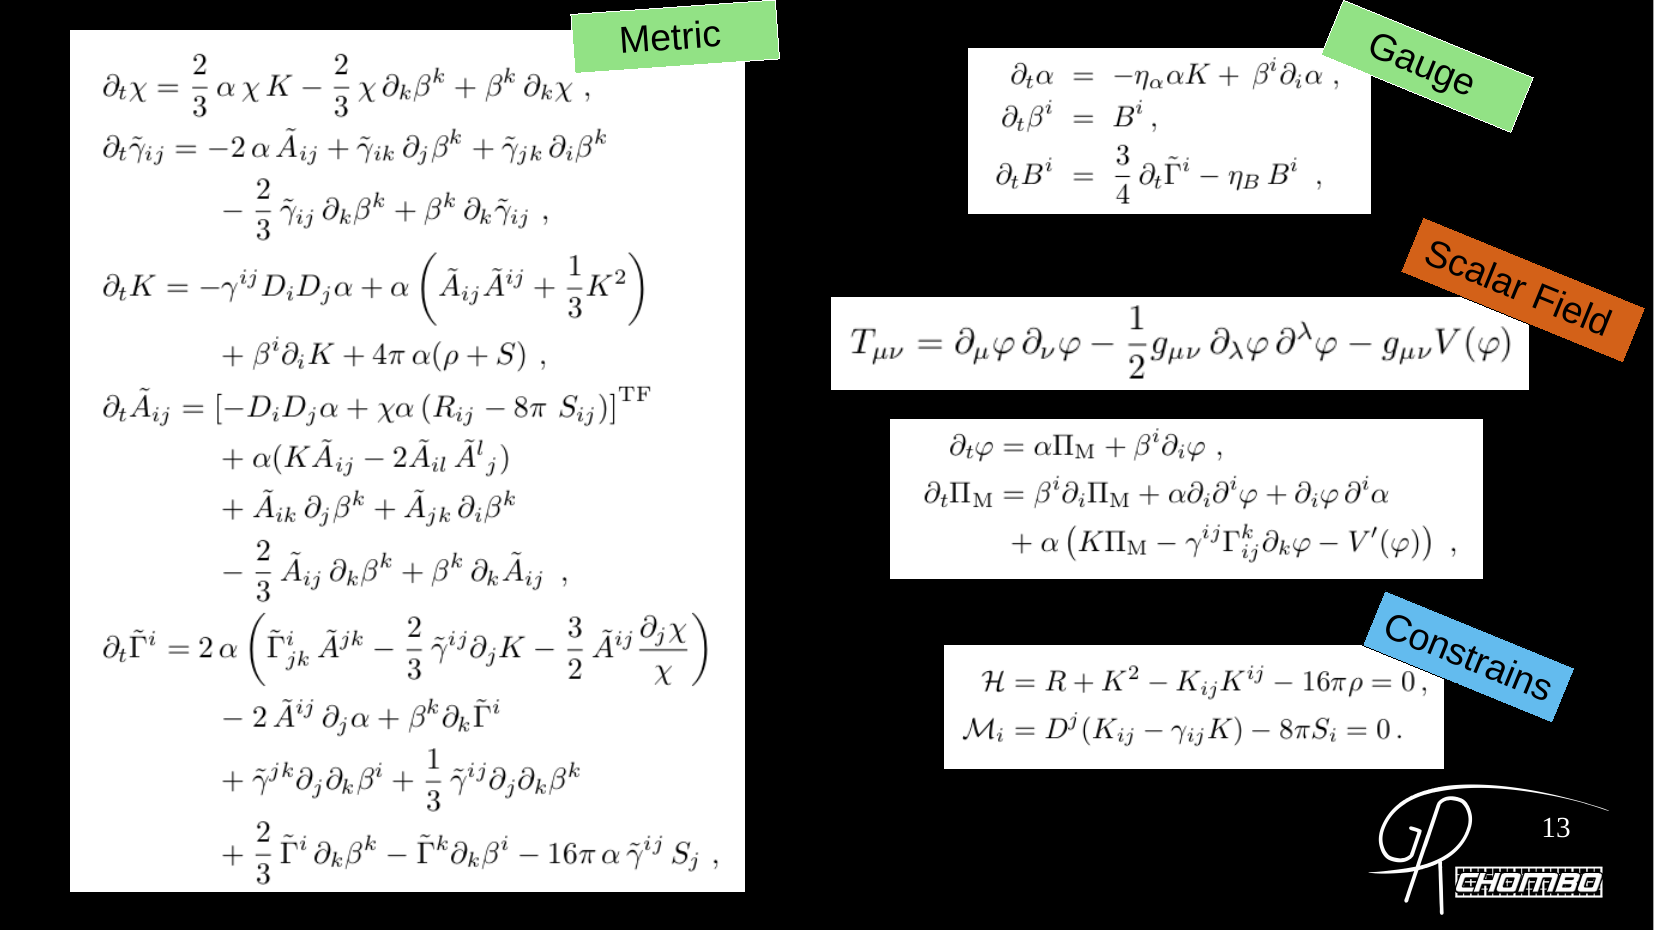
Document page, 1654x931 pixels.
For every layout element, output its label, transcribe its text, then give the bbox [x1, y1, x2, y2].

picture [1364, 773, 1613, 923]
text_box Metric [570, 0, 780, 74]
text_box Scalar Field [1400, 217, 1646, 363]
picture [890, 419, 1483, 579]
text_box Constrains [1362, 590, 1575, 723]
text_box Gauge [1321, 0, 1534, 133]
picture [944, 645, 1444, 769]
picture [70, 30, 745, 892]
picture [831, 297, 1529, 390]
picture [968, 48, 1371, 214]
